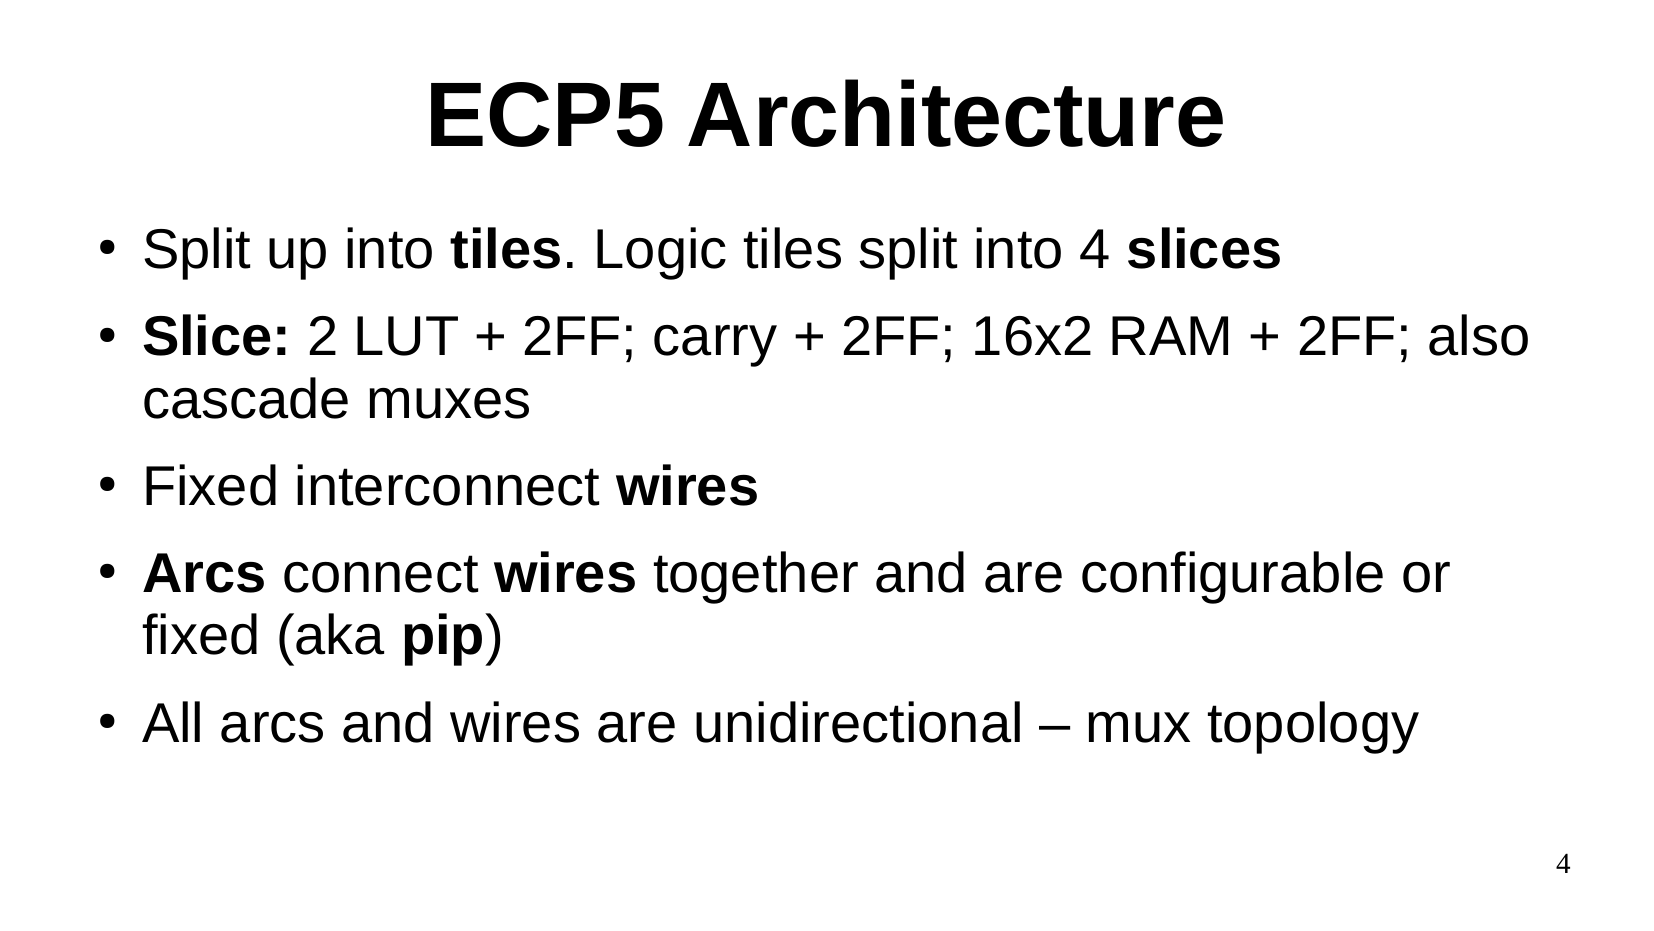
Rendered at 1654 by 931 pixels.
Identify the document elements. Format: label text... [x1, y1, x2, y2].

title ECP5 Architecture [82, 37, 1571, 193]
list Split up into tiles. Logic tiles split into 4 slices Slice: 2 LUT + 2FF; carry + 2FF; 16x2 RAM + 2FF; also cascade muxes Fixed interconnect wires Arcs connect wires together and are configurable or fixed (aka pip) All arcs and wires are unidirectional – mux topology [82, 217, 1571, 758]
